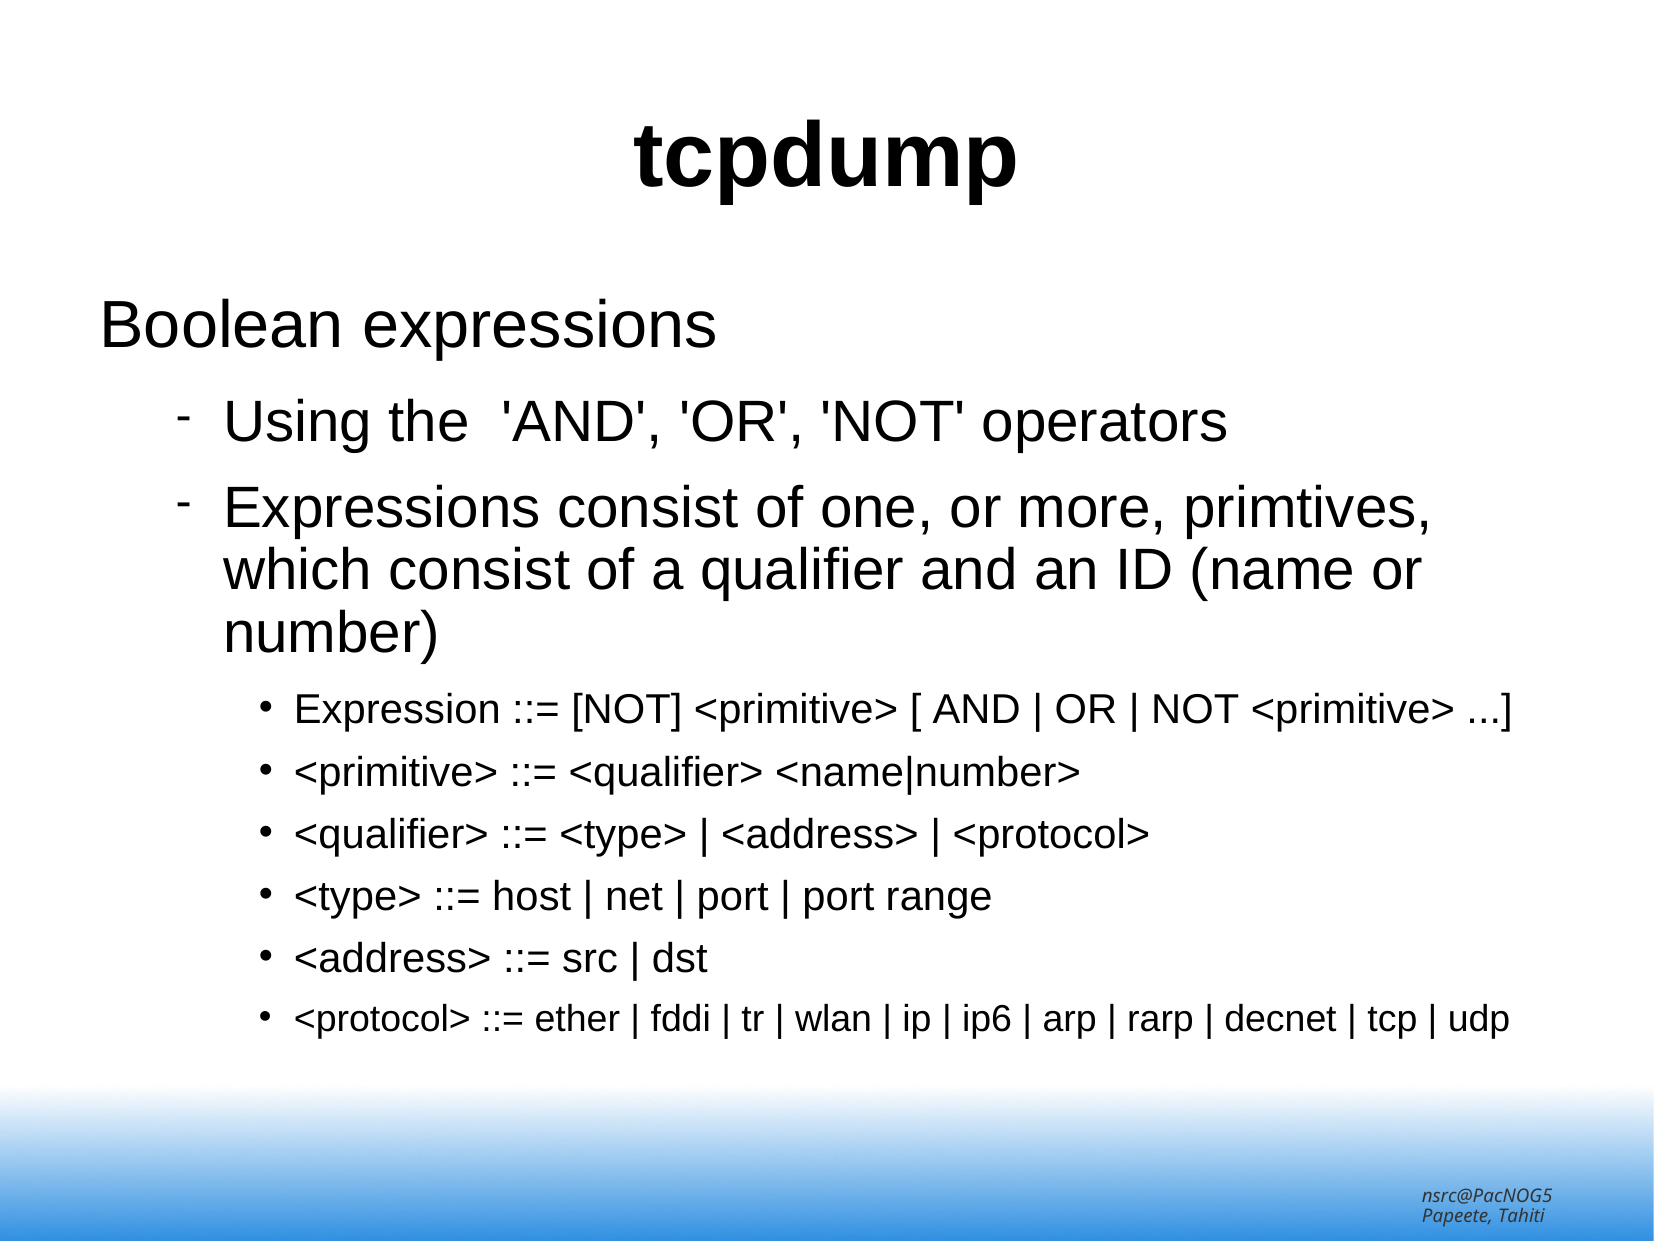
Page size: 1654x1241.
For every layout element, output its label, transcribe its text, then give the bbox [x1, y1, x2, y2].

picture [0, 1083, 1654, 1241]
title tcpdump [82, 49, 1571, 257]
list Boolean expressions Using the 'AND', 'OR', 'NOT' operators Expressions consist of one, or more, primtives, which consist of a qualifier and an ID (name or number) Expression ::= [NOT] <primitive> [ AND | OR | NOT <primitive> ...] <primitive> ::= <qualifier> <name|number> <qualifier> ::= <type> | <address> | <protocol> <type> ::= host | net | port | port range <address> ::= src | dst <protocol> ::= ether | fddi | tr | wlan | ip | ip6 | arp | rarp | decnet | tcp | udp [82, 290, 1571, 1109]
